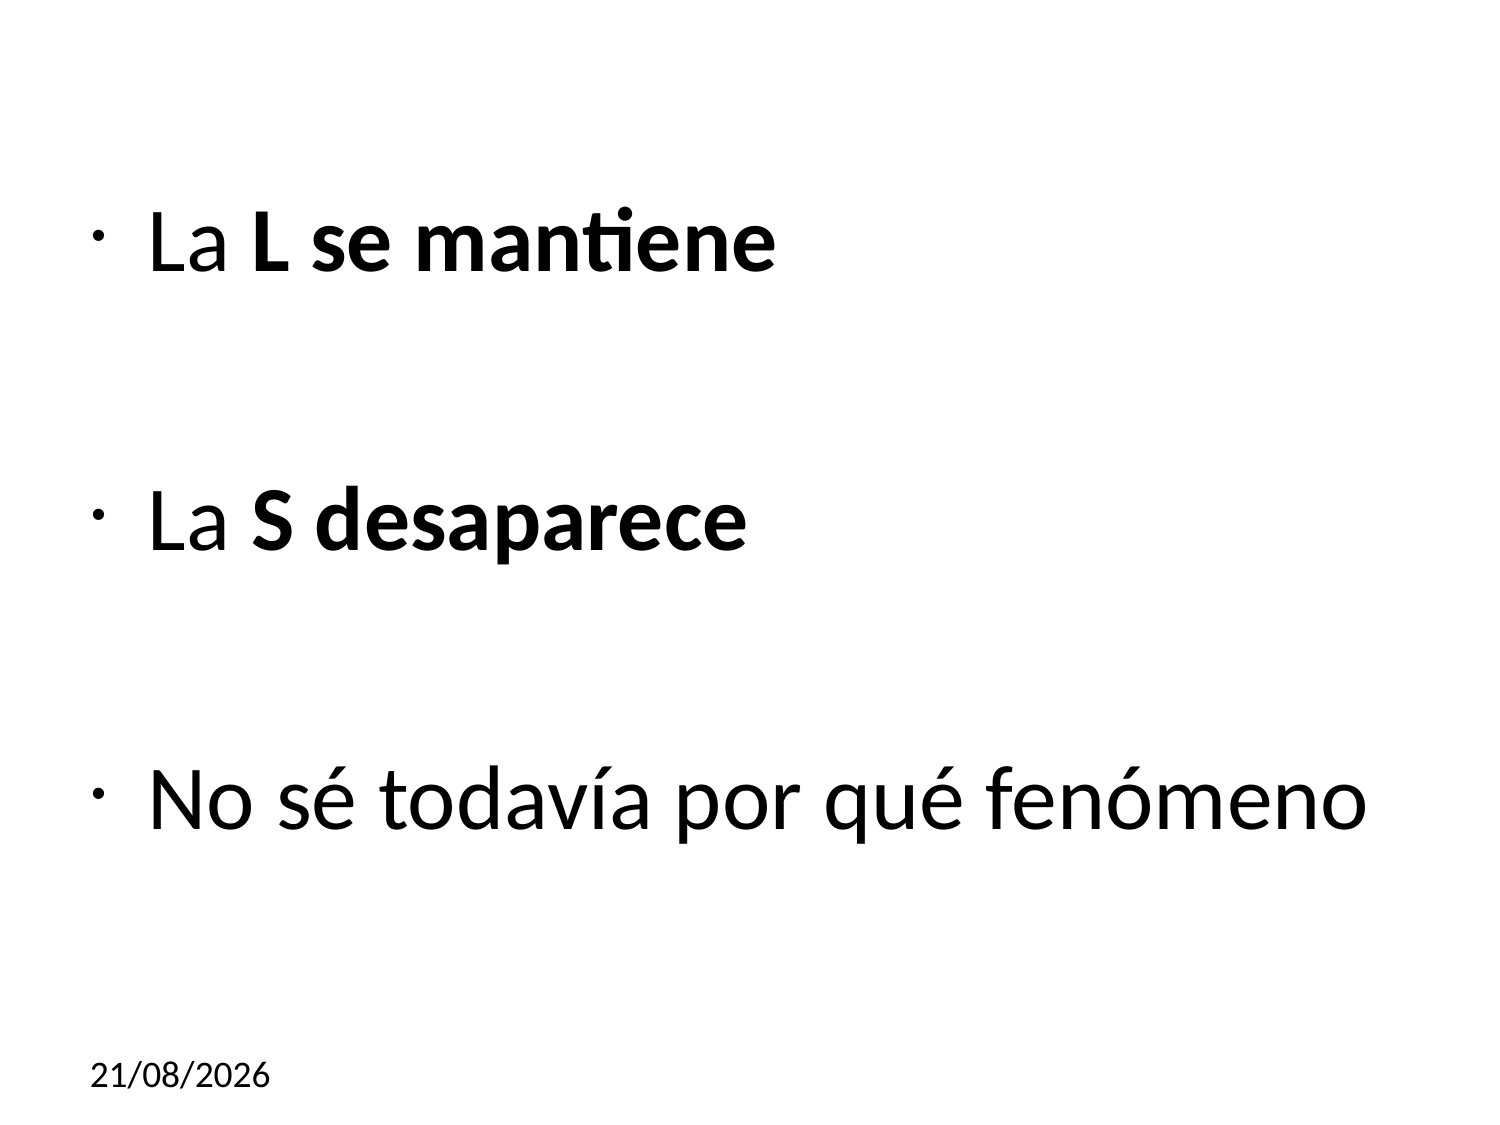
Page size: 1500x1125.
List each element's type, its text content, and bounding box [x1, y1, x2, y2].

list La L se mantiene La S desaparece No sé todavía por qué fenómeno [76, 172, 1427, 916]
